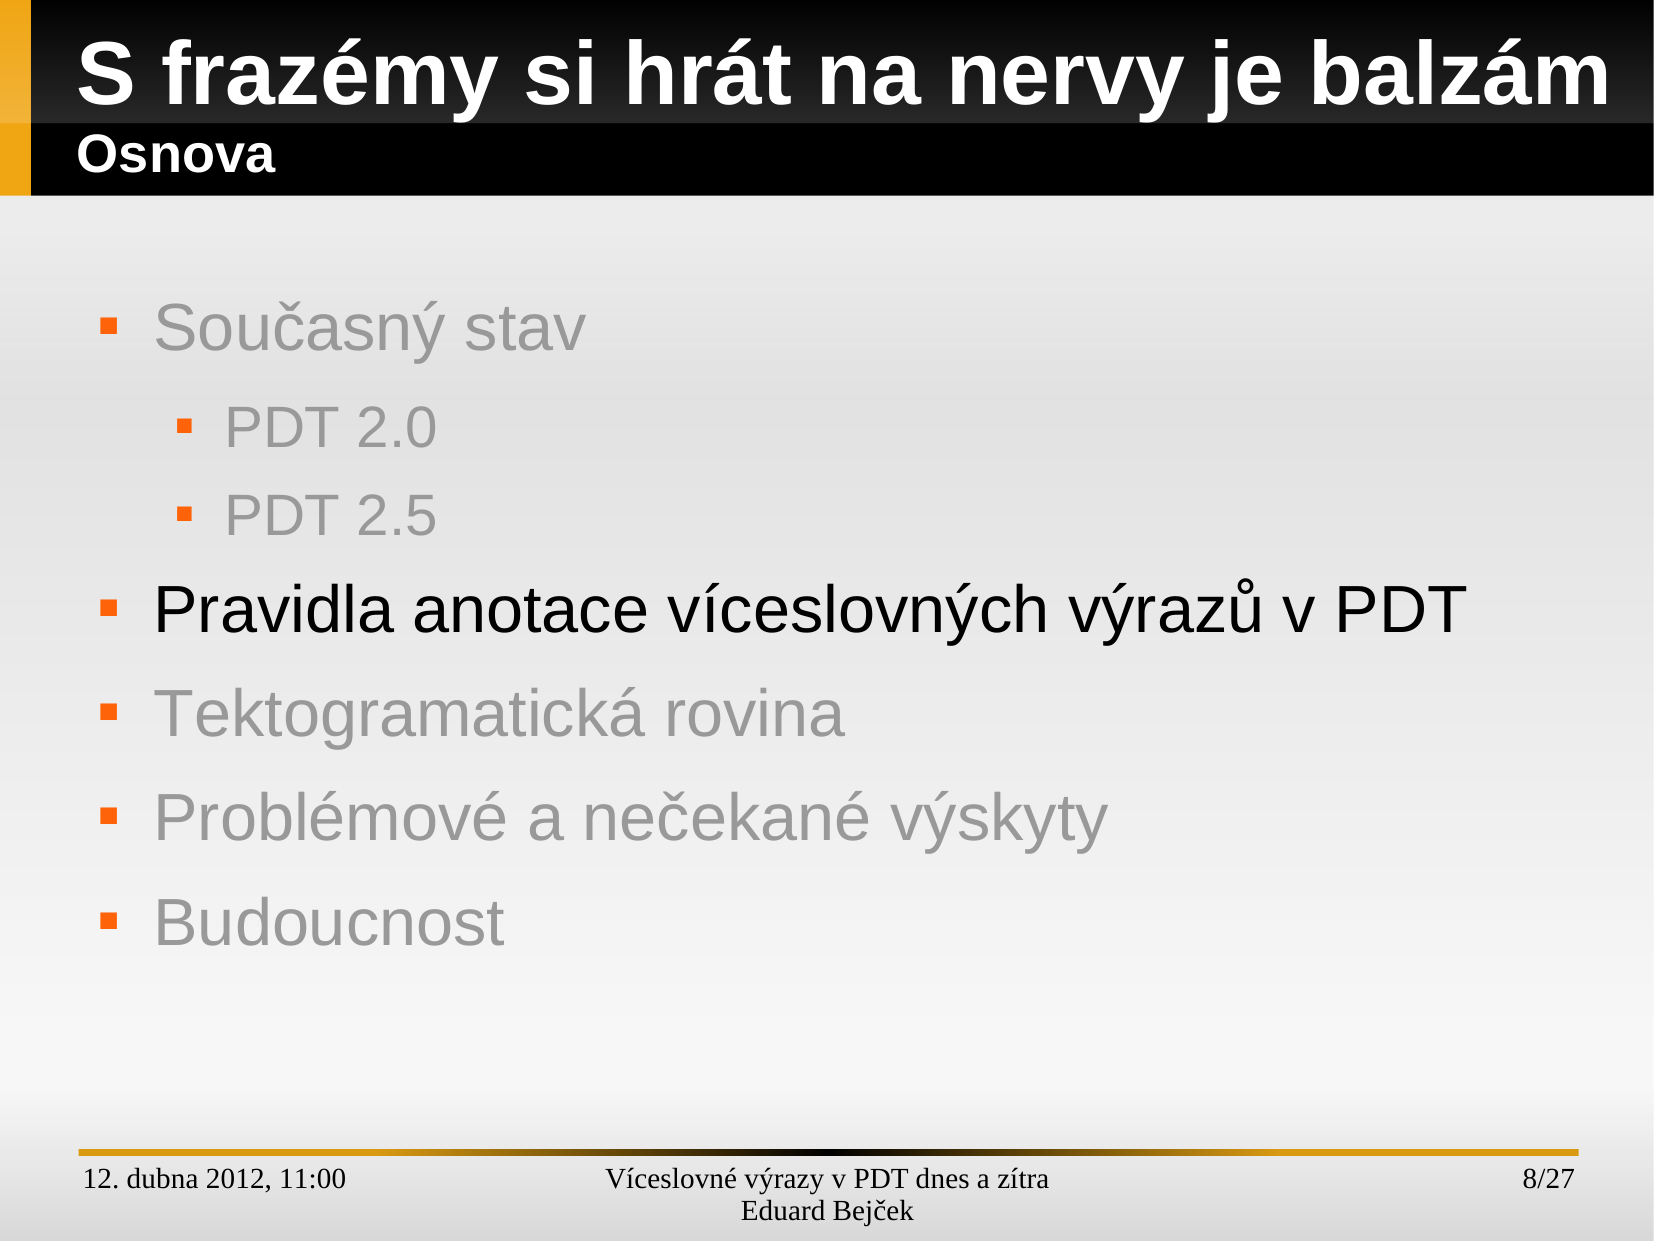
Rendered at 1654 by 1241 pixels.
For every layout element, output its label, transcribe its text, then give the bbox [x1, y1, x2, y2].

list Současný stav PDT 2.0 PDT 2.5 Pravidla anotace víceslovných výrazů v PDT Tektogramatická rovina Problémové a nečekané výskyty Budoucnost [82, 290, 1571, 1109]
title S frazémy si hrát na nervy je balzám Osnova [76, 0, 1651, 234]
picture [0, 0, 1654, 1241]
